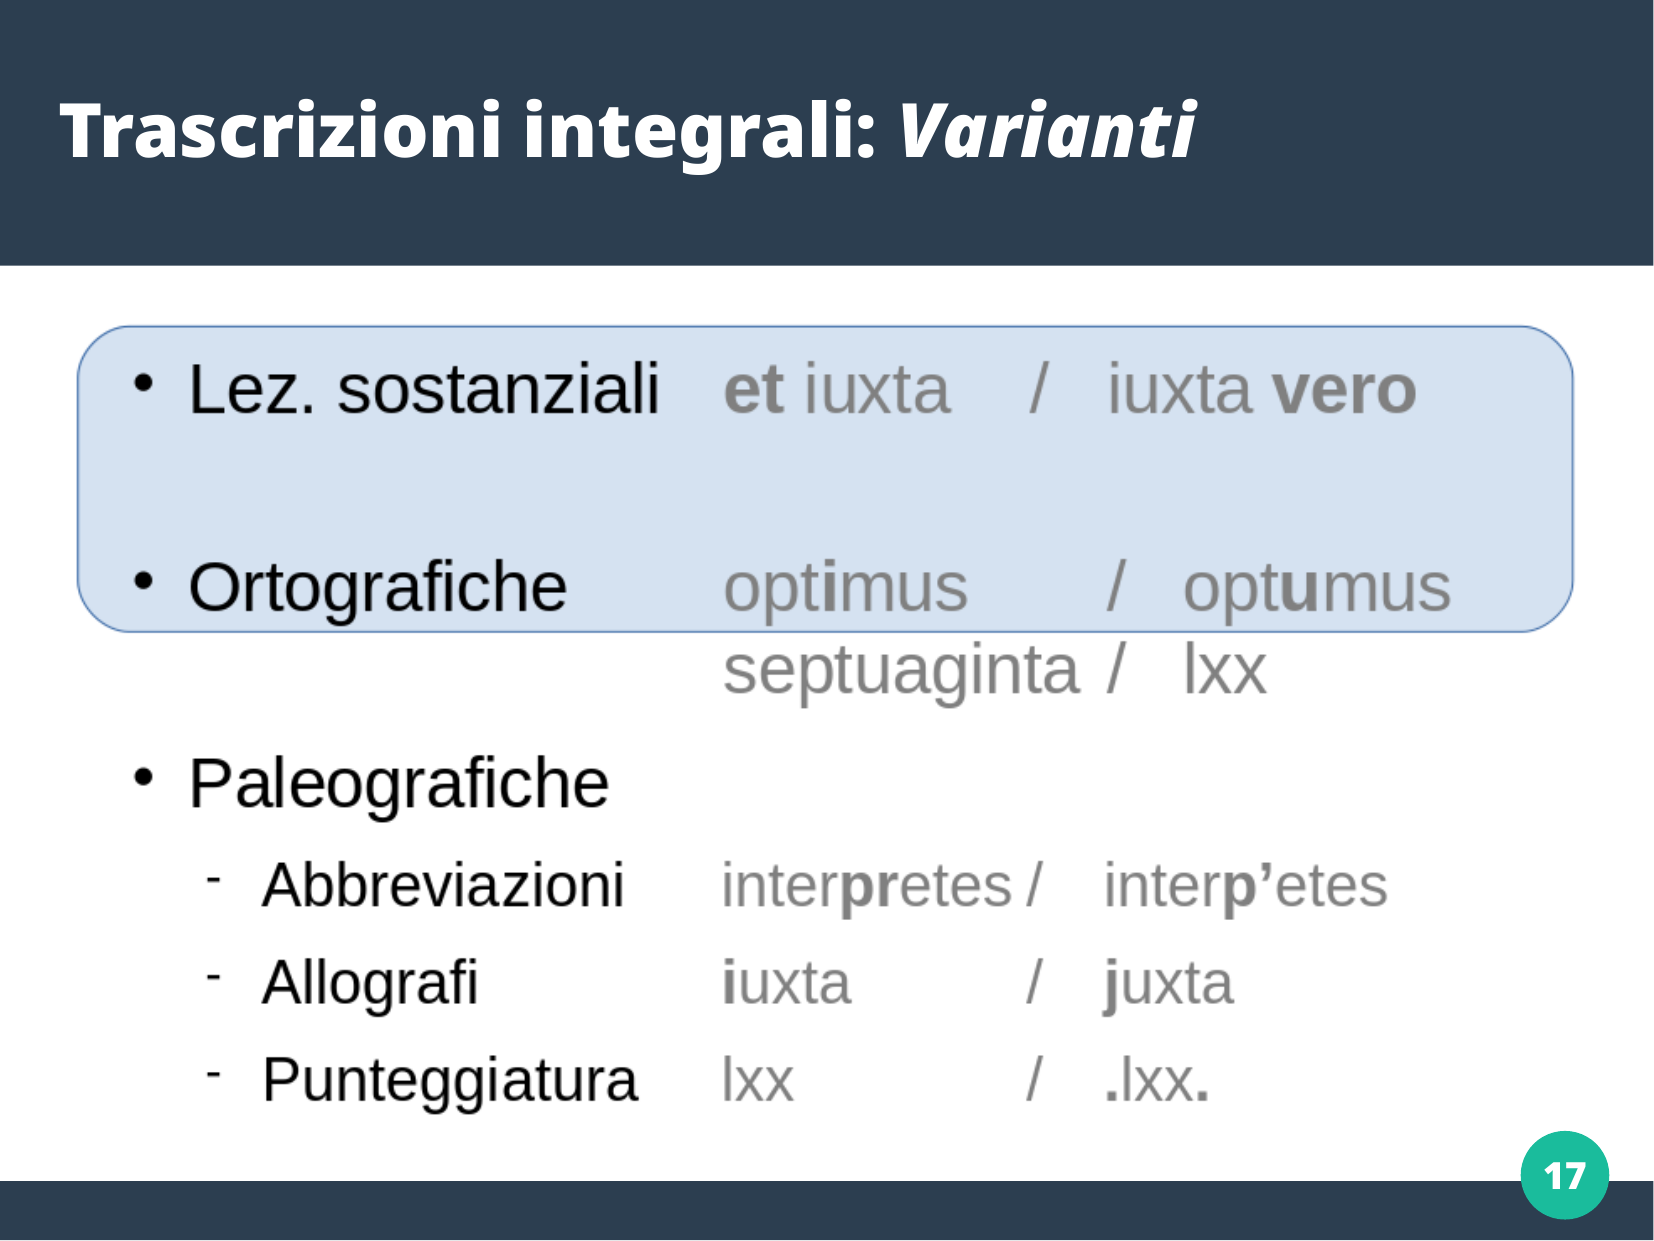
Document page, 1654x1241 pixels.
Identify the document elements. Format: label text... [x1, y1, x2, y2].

picture [62, 301, 1592, 1128]
title Trascrizioni integrali: Varianti [59, 49, 1595, 207]
